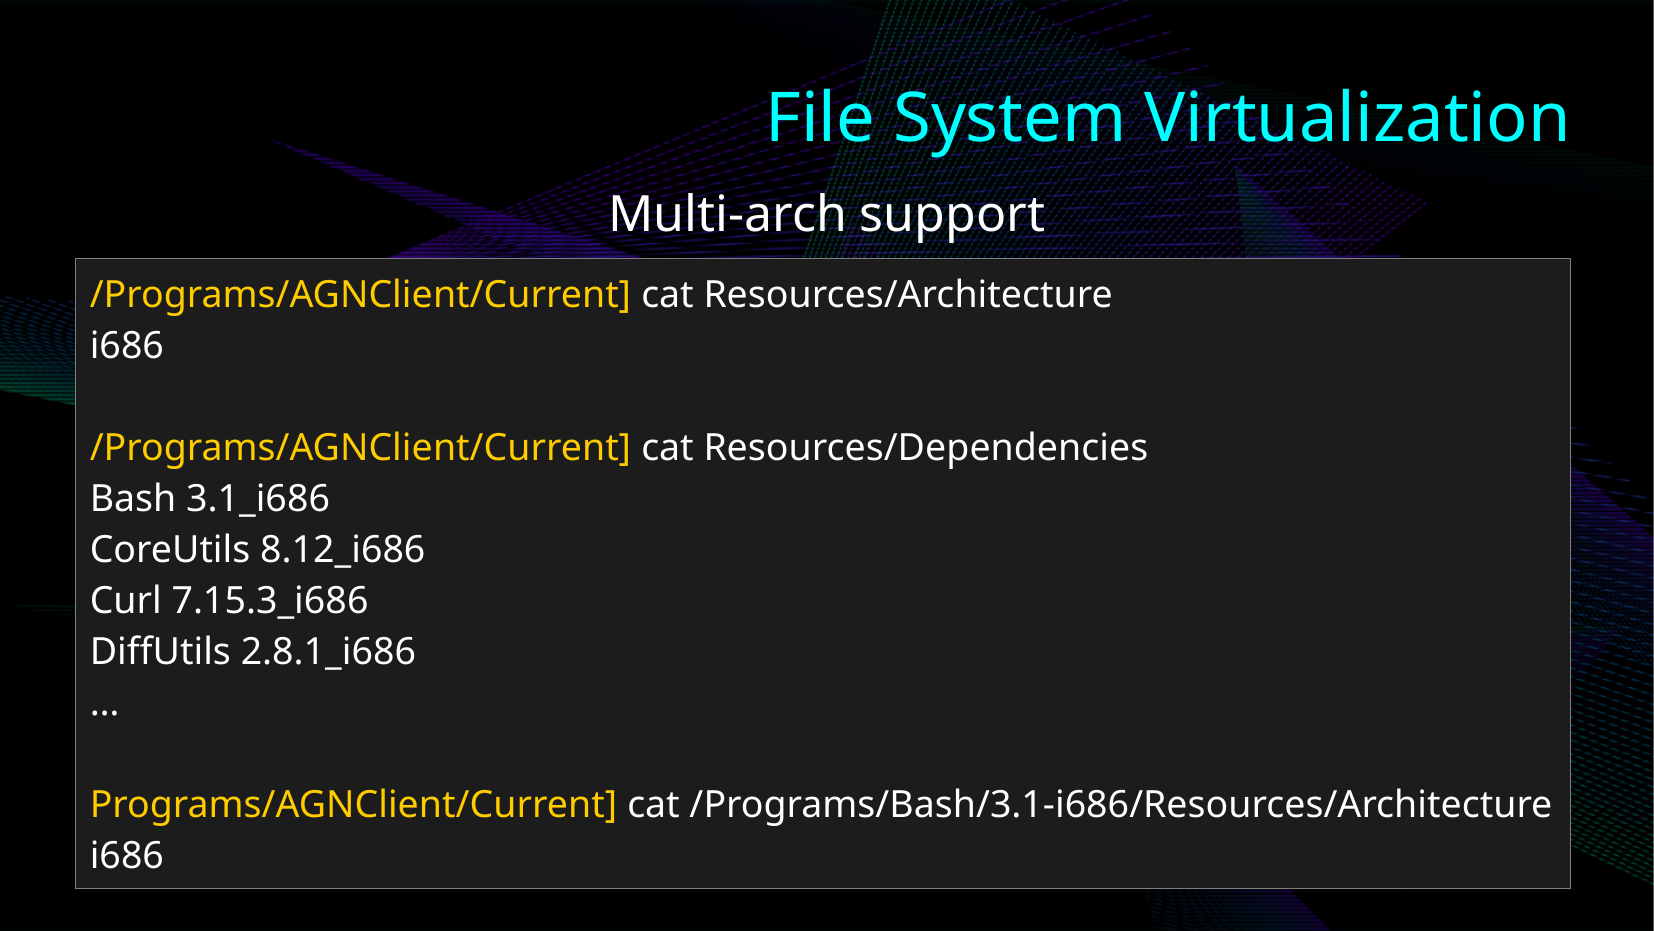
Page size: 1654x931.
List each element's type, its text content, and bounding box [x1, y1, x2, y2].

title File System Virtualization [82, 37, 1571, 178]
picture [0, 0, 1654, 931]
list Multi-arch support [82, 178, 1571, 692]
text_box /Programs/AGNClient/Current] cat Resources/Architecture i686 /Programs/AGNClient/Current] cat Resources/Dependencies Bash 3.1_i686 CoreUtils 8.12_i686 Curl 7.15.3_i686 DiffUtils 2.8.1_i686 … Programs/AGNClient/Current] cat /Programs/Bash/3.1-i686/Resources/Architecture i686 [75, 258, 1571, 889]
